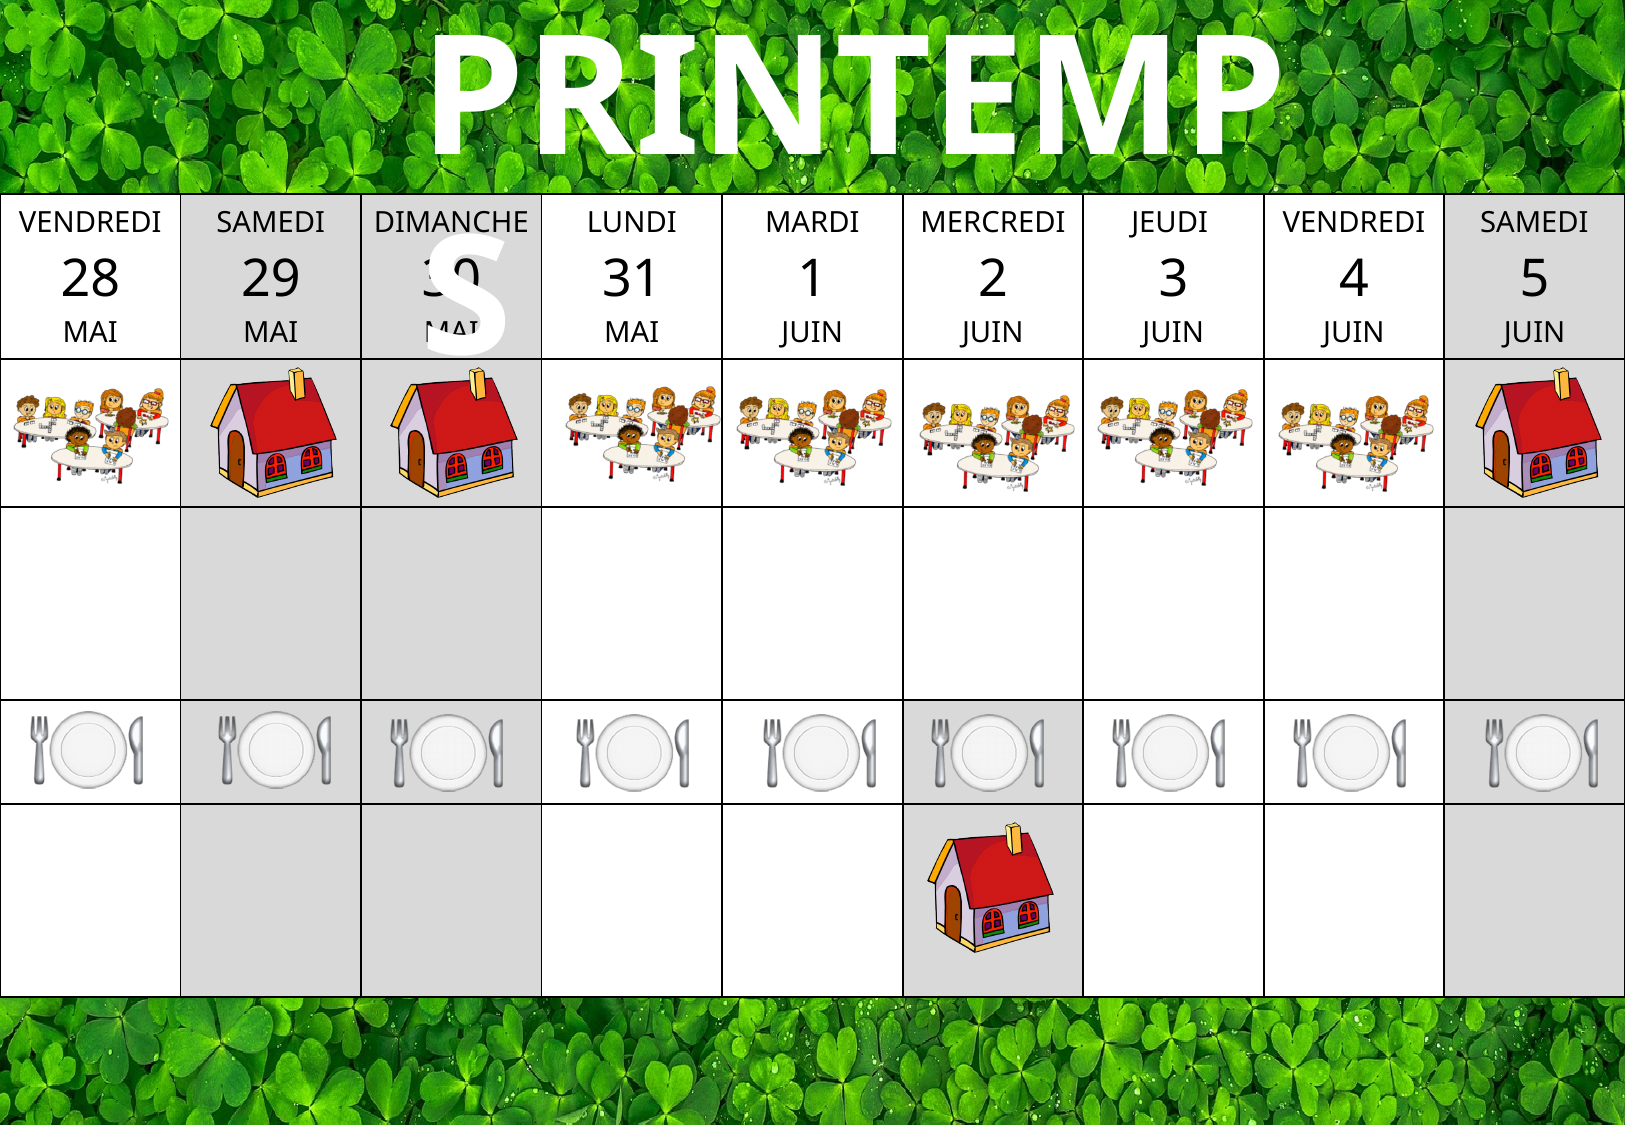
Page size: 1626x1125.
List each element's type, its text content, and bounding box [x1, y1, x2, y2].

table_cell [1, 701, 26, 803]
table_header DIMANCHE 30 MAI [362, 195, 413, 358]
table_header VENDREDI 4 JUIN [1363, 195, 1443, 358]
table_cell [1445, 805, 1624, 996]
picture [1108, 692, 1229, 813]
picture [13, 382, 170, 488]
table_cell [1445, 701, 1481, 803]
table_cell [723, 805, 902, 996]
table_cell [1265, 701, 1289, 803]
picture [759, 692, 880, 813]
table_cell [181, 701, 214, 803]
picture [736, 395, 893, 490]
table_cell [147, 701, 180, 803]
table_cell [1084, 395, 1263, 506]
picture [927, 692, 1048, 813]
table_cell [181, 805, 360, 996]
picture [572, 692, 693, 813]
picture [214, 689, 335, 811]
picture [927, 822, 1054, 953]
table_cell [542, 395, 721, 506]
table_cell [904, 508, 1082, 699]
picture [26, 689, 147, 811]
table_cell [723, 701, 759, 803]
table_cell [1229, 701, 1263, 803]
picture [0, 998, 1625, 1125]
table_header SAMEDI 5 JUIN [1445, 195, 1624, 358]
picture [386, 692, 507, 813]
table_cell [1084, 701, 1108, 803]
table_cell [723, 508, 902, 699]
table_cell [880, 701, 902, 803]
text_box PRINTEMPS [413, 0, 1363, 395]
table_cell [1048, 701, 1082, 803]
table_cell [1265, 805, 1443, 996]
table_cell [362, 805, 541, 996]
table_cell [507, 701, 541, 803]
table_cell [1265, 508, 1443, 699]
picture [1363, 0, 1625, 193]
table_cell [1265, 360, 1443, 506]
picture [1097, 395, 1254, 490]
table_cell [1084, 805, 1263, 996]
picture [565, 395, 722, 486]
picture [0, 0, 413, 193]
table_cell [1410, 701, 1443, 803]
picture [919, 395, 1076, 496]
table_cell [1602, 701, 1624, 803]
table_cell [723, 395, 902, 506]
table_cell [542, 701, 572, 803]
table_header VENDREDI 28 MAI [1, 195, 180, 358]
table_cell [1084, 508, 1263, 699]
table_cell [693, 701, 721, 803]
table_cell [181, 508, 360, 699]
table_cell [542, 805, 721, 996]
table_cell [904, 395, 1082, 506]
table_cell [1, 508, 180, 699]
table_header SAMEDI 29 MAI [181, 195, 360, 358]
picture [1481, 692, 1602, 813]
table_cell [181, 360, 360, 506]
table_cell [362, 360, 541, 506]
picture [210, 367, 337, 498]
table_cell [1, 360, 180, 506]
picture [1475, 367, 1602, 498]
table_cell [362, 701, 386, 803]
picture [1289, 692, 1410, 813]
table_cell [1445, 360, 1624, 506]
table_cell [904, 805, 1082, 996]
table_cell [335, 701, 360, 803]
table_cell [904, 701, 927, 803]
table_cell [542, 508, 721, 699]
picture [390, 367, 518, 498]
table_cell [1, 805, 180, 996]
table_cell [1445, 508, 1624, 699]
picture [1278, 389, 1435, 496]
table_cell [362, 508, 541, 699]
